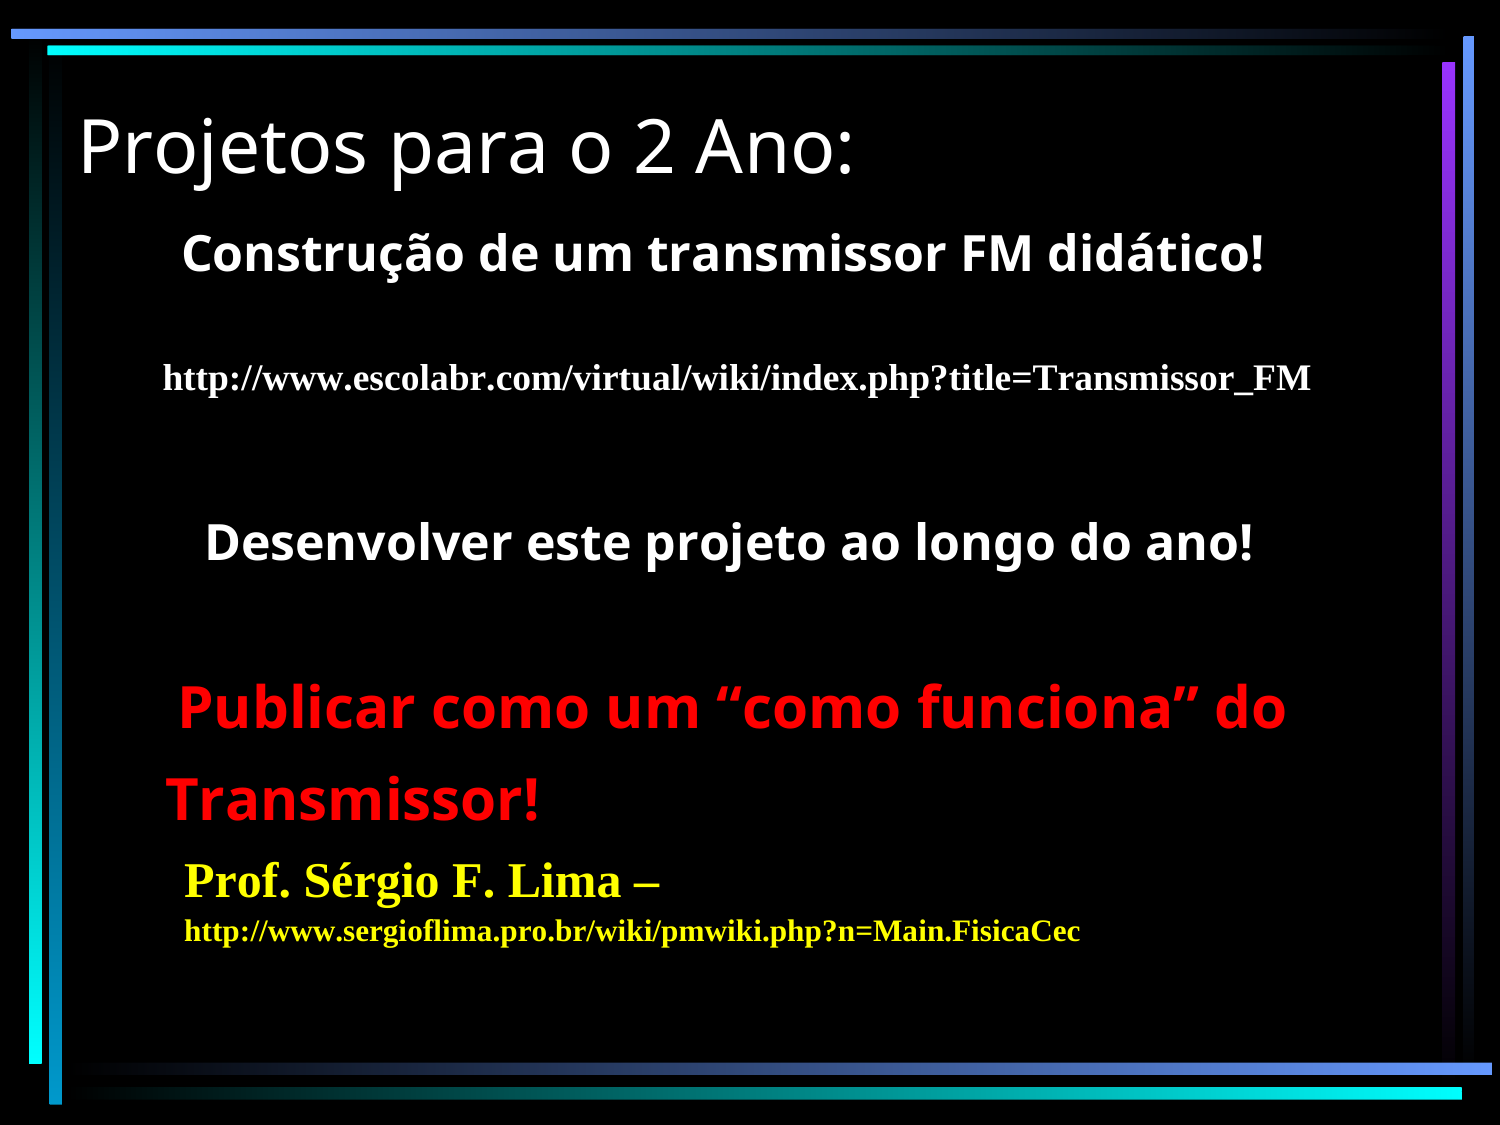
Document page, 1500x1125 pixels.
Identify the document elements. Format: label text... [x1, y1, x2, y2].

text_box Publicar como um “como funciona” do Transmissor! [150, 646, 1388, 846]
text_box Construção de um transmissor FM didático! [153, 198, 1392, 410]
text_box http://www.escolabr.com/virtual/wiki/index.php?title=Transmissor_FM [147, 343, 1329, 415]
title Projetos para o 2 Ano: [62, 62, 1375, 190]
text_box Desenvolver este projeto ao longo do ano! [177, 488, 1415, 583]
text_box Prof. Sérgio F. Lima – http://www.sergioflima.pro.br/wiki/pmwiki.php?n=Main.FisicaCec [169, 836, 1320, 957]
